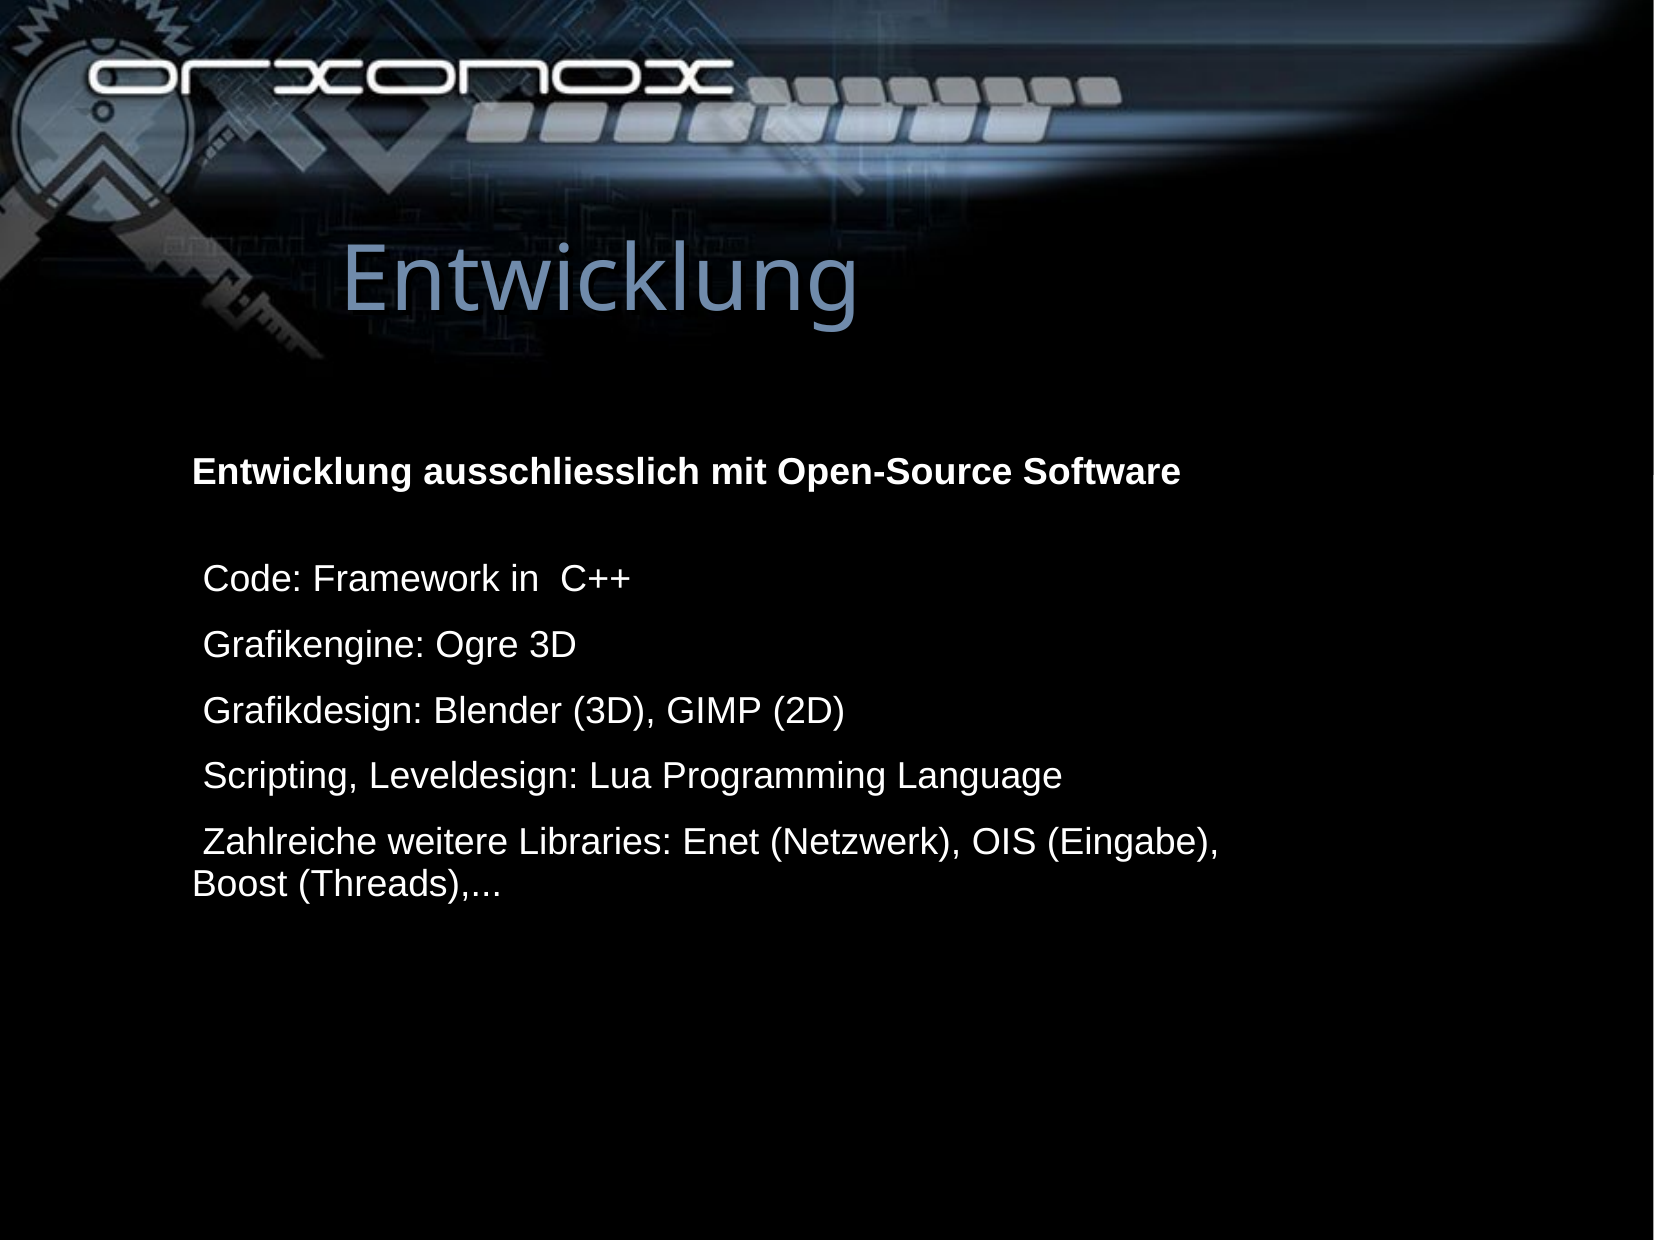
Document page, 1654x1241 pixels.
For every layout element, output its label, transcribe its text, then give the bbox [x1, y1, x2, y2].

picture [0, 0, 1654, 475]
text_box Entwicklung ausschliesslich mit Open-Source Software Code: Framework in C++ Grafikengine: Ogre 3D Grafikdesign: Blender (3D), GIMP (2D) Scripting, Leveldesign: Lua Programming Language Zahlreiche weitere Libraries: Enet (Netzwerk), OIS (Eingabe), Boost (Threads),... [177, 442, 1329, 912]
text_box Entwicklung [324, 205, 1536, 328]
